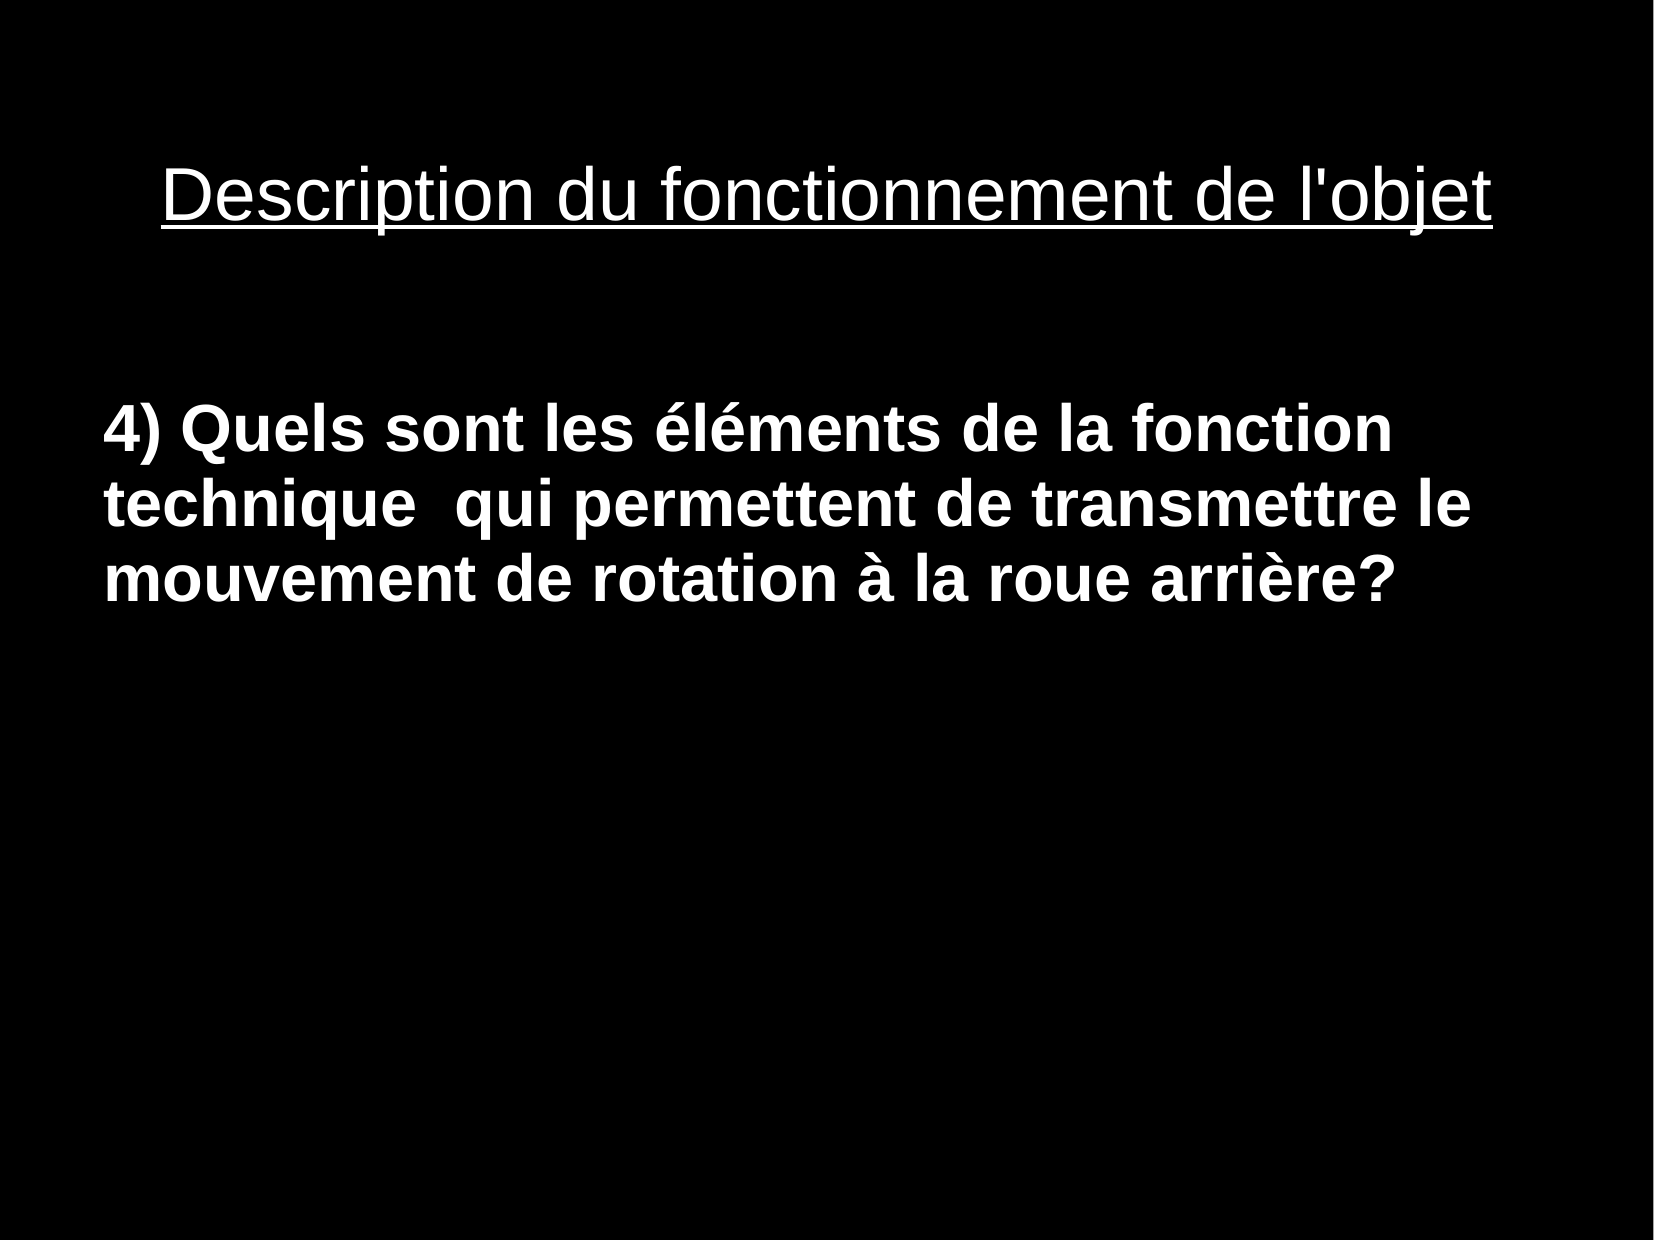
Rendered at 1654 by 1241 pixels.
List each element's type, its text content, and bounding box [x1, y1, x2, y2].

text_box 4) Quels sont les éléments de la fonction technique qui permettent de transmettre le mouvement de rotation à la roue arrière? [88, 383, 1536, 623]
title Description du fonctionnement de l'objet [82, 56, 1571, 250]
